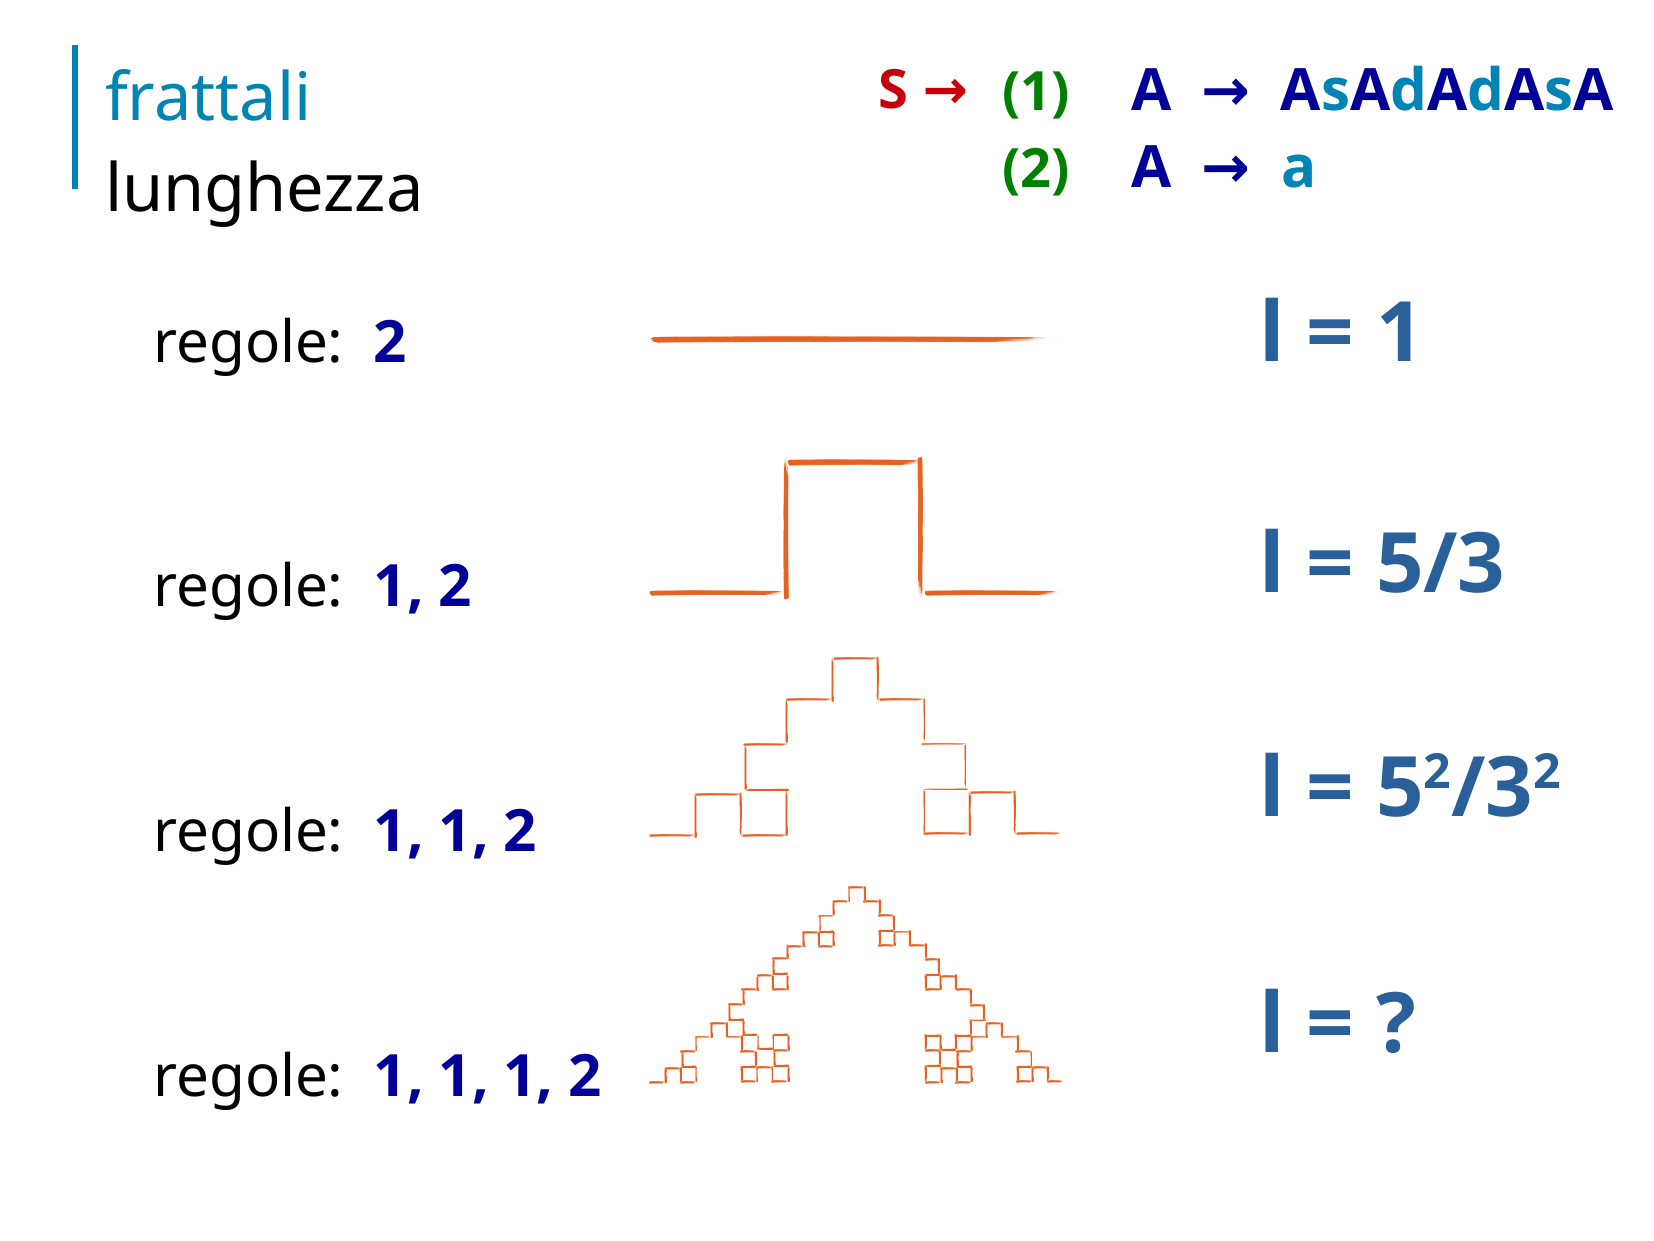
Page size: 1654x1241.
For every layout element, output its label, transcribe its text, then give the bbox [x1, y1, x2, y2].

picture [924, 590, 1063, 596]
list regole: 2 regole: 1, 2 regole: 1, 1, 2 regole: 1, 1, 1, 2 [82, 300, 1571, 1126]
text_box (2) A → a [987, 120, 1638, 211]
text_box l = 52/32 [1245, 725, 1575, 841]
picture [649, 452, 926, 604]
title frattali lunghezza [105, 49, 987, 200]
text_box l = 1 [1245, 271, 1436, 386]
text_box l = ? [1245, 962, 1429, 1077]
text_box l = 5/3 [1245, 501, 1520, 617]
picture [649, 336, 1063, 343]
text_box (1) A → AsAdAdAsA [987, 43, 1638, 120]
picture [649, 655, 1063, 839]
text_box S → [855, 46, 987, 127]
picture [649, 885, 1063, 1084]
